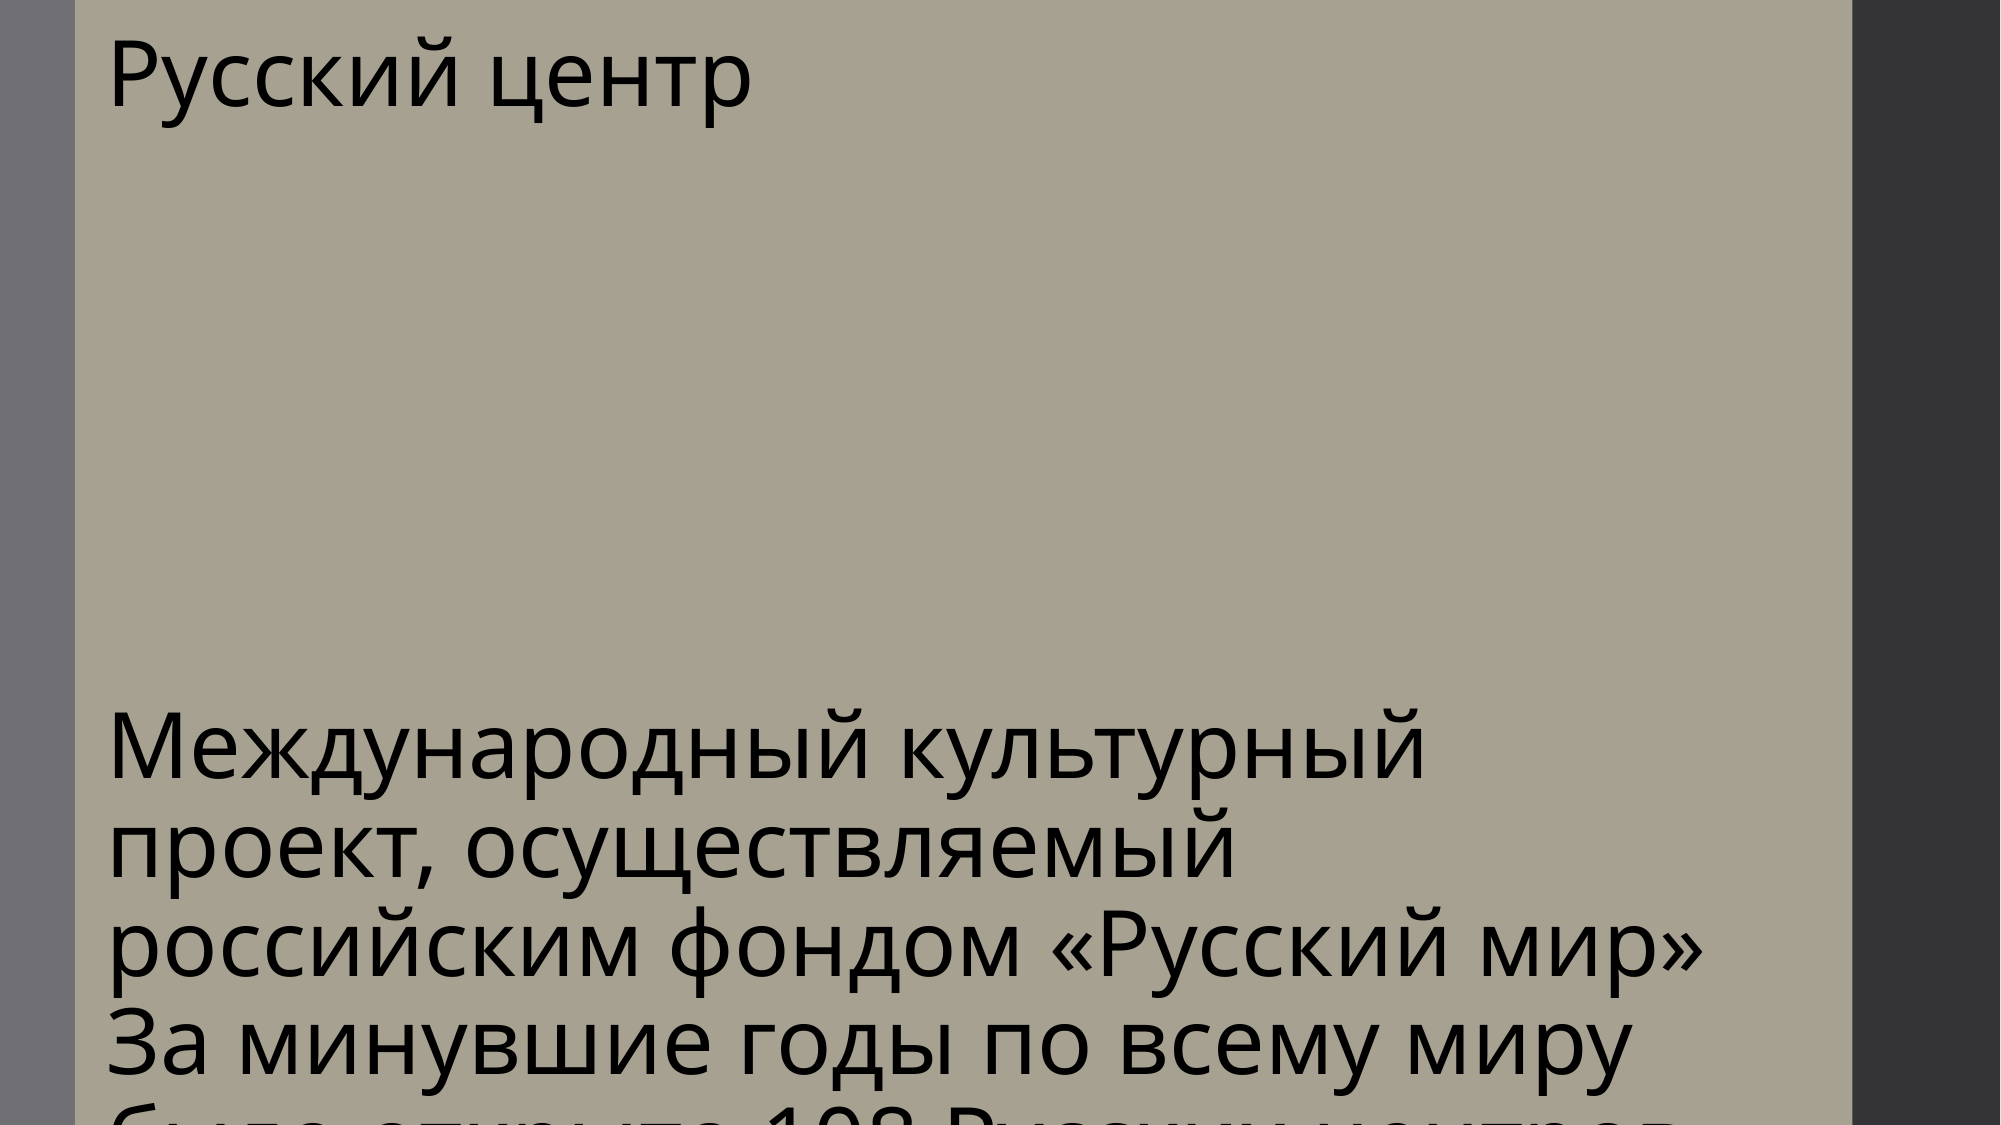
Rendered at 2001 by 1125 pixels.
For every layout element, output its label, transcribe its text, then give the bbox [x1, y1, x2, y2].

subtitle Международный культурный проект, осуществляемый российским фондом «Русский мир» За минувшие годы по всему миру было открыто 108 Русских центров. [91, 691, 1752, 970]
title Русский центр [91, 19, 1637, 264]
